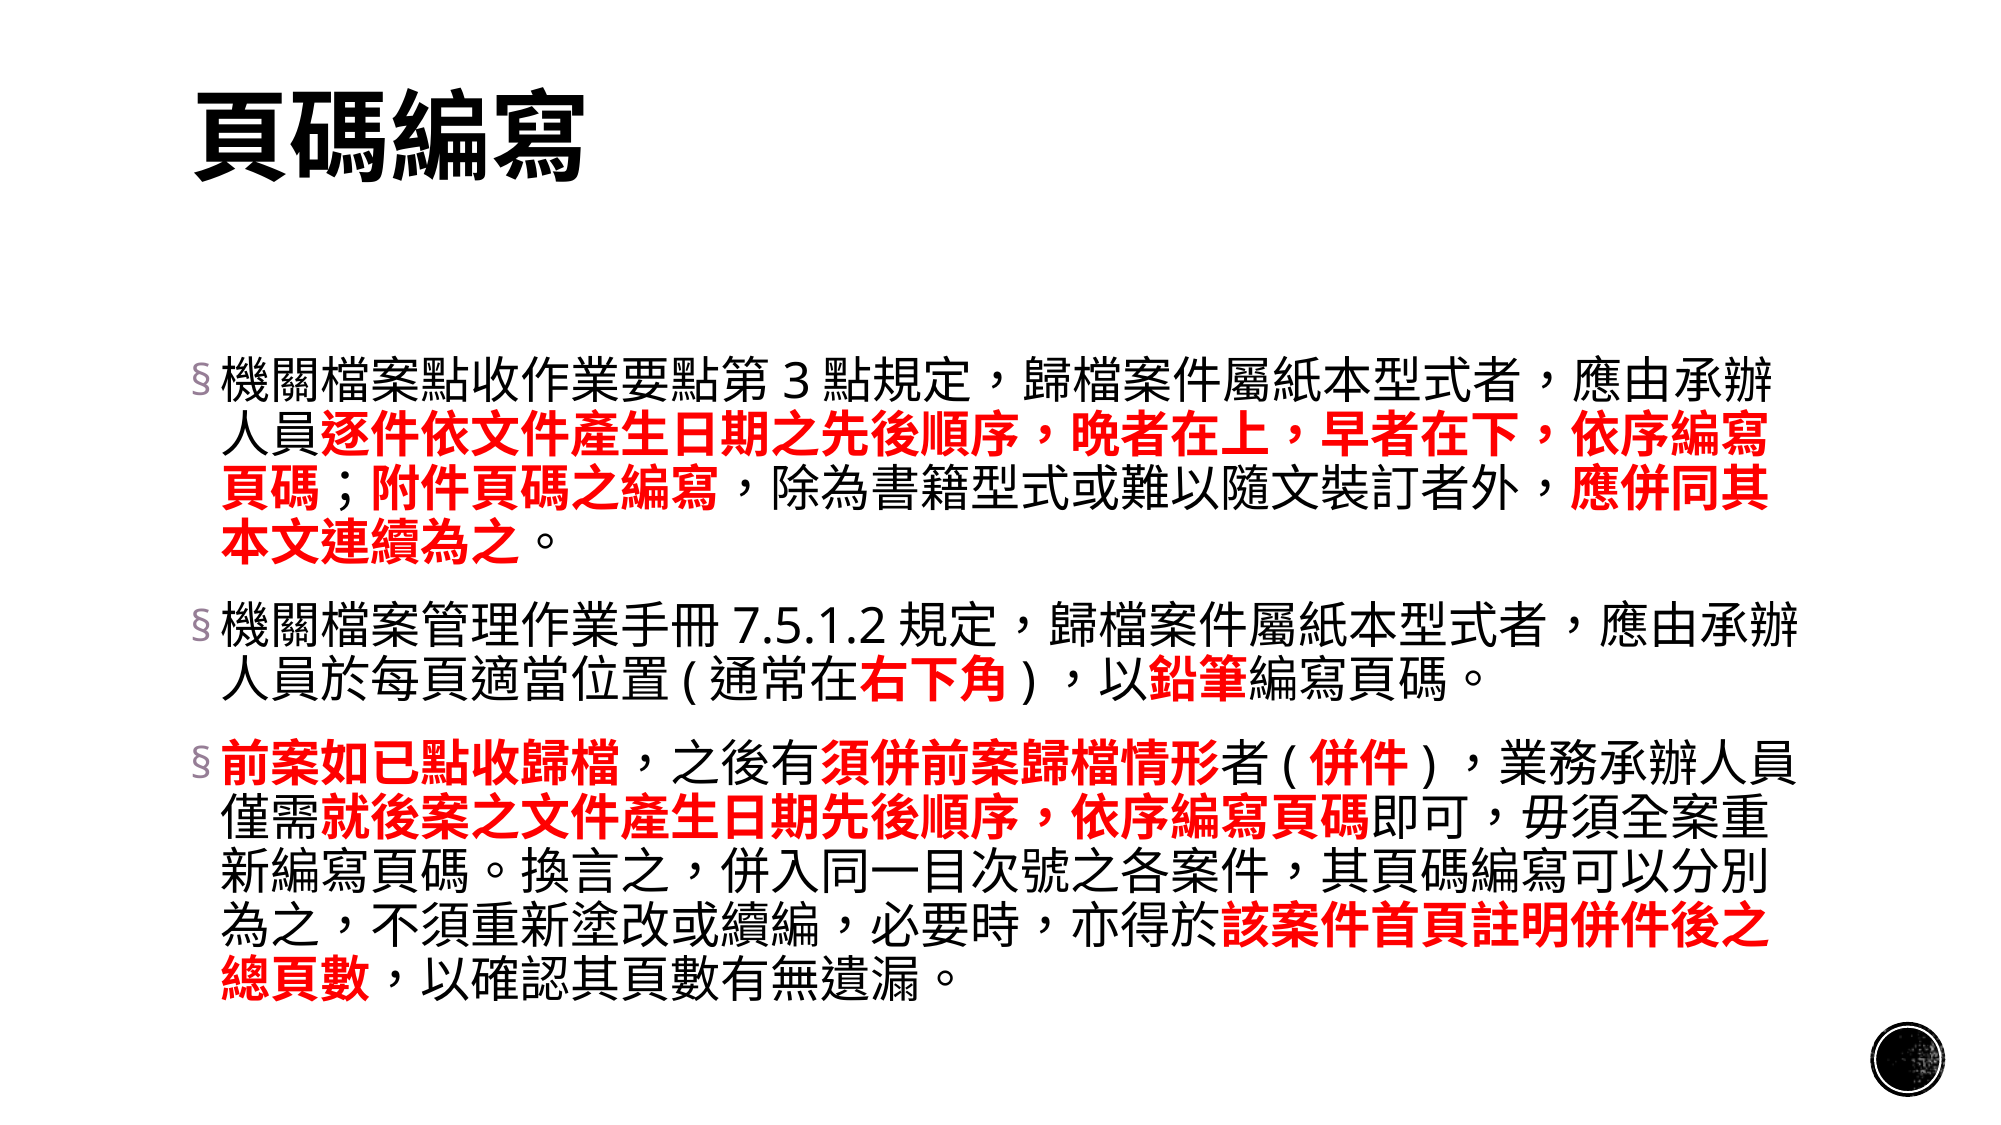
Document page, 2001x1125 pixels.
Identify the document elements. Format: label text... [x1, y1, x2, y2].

picture [1870, 1021, 1946, 1097]
title 頁碼編寫 [175, 79, 1826, 344]
list 機關檔案點收作業要點第3點規定，歸檔案件屬紙本型式者，應由承辦人員逐件依文件產生日期之先後順序，晩者在上，早者在下，依序編寫頁碼；附件頁碼之編寫，除為書籍型式或難以隨文裝訂者外，應併同其本文連續為之。 機關檔案管理作業手冊7.5.1.2規定，歸檔案件屬紙本型式者，應由承辦人員於每頁適當位置(通常在右下角)，以鉛筆編寫頁碼。 前案如已點收歸檔，之後有須併前案歸檔情形者(併件)，業務承辦人員僅需就後案之文件產生日期先後順序，依序編寫頁碼即可，毋須全案重新編寫頁碼。換言之，併入同一目次號之各案件，其頁碼編寫可以分別為之，不須重新塗改或續編，必要時，亦得於該案件首頁註明併件後之總頁數，以確認其頁數有無遺漏。 [175, 348, 1826, 1013]
